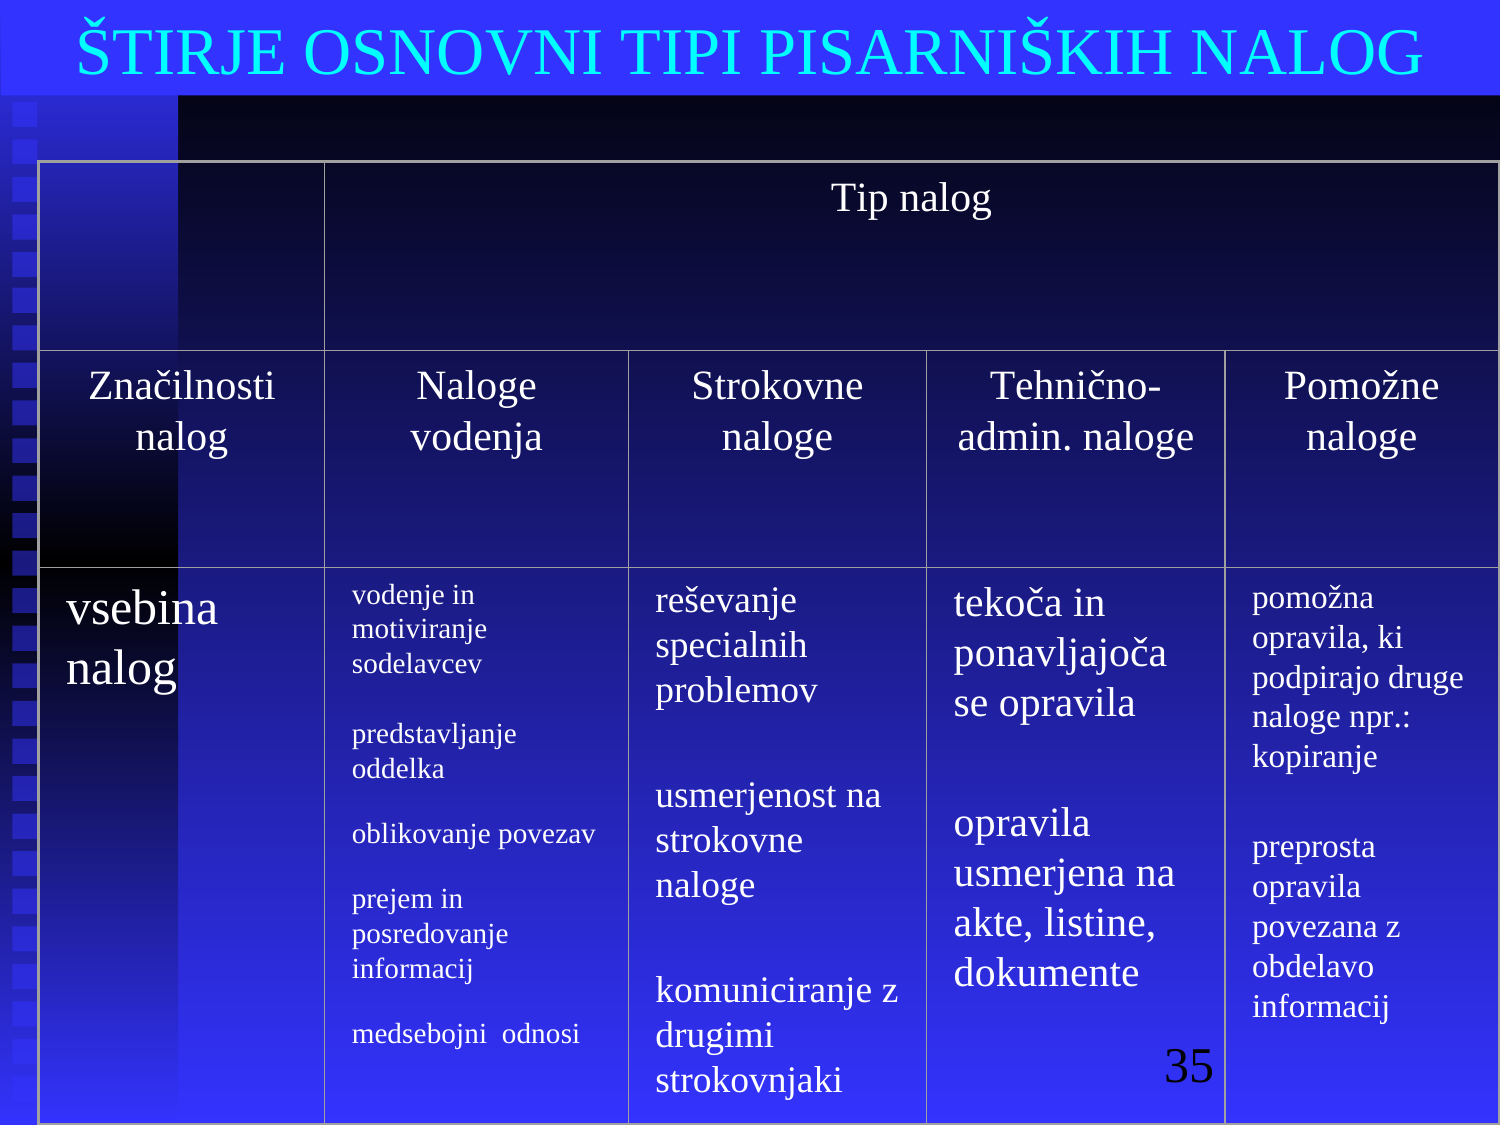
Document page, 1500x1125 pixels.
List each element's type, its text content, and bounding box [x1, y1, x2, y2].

text_box Pomožne naloge [1237, 351, 1487, 567]
text_box Strokovne naloge [640, 351, 915, 567]
text_box Naloge vodenja [337, 351, 617, 567]
text_box Tip nalog [337, 163, 1487, 350]
text_box vsebina nalog [51, 568, 313, 1123]
text_box Značilnosti nalog [51, 351, 313, 567]
text_box Tehnično-admin. naloge [939, 351, 1213, 567]
text_box vodenje in motiviranje sodelavcev predstavljanje oddelka oblikovanje povezav prejem in posredovanje informacij medsebojni odnosi [337, 568, 617, 1123]
text_box pomožna opravila, ki podpirajo druge naloge npr.: kopiranje preprosta opravila povezana z obdelavo informacij [1237, 568, 1487, 1123]
text_box ŠTIRJE OSNOVNI TIPI PISARNIŠKIH NALOG [0, 0, 1500, 96]
text_box tekoča in ponavljajoča se opravila opravila usmerjena na akte, listine, dokumente [939, 568, 1213, 1123]
text_box reševanje specialnih problemov usmerjenost na strokovne naloge komuniciranje z drugimi strokovnjaki [640, 568, 915, 1123]
